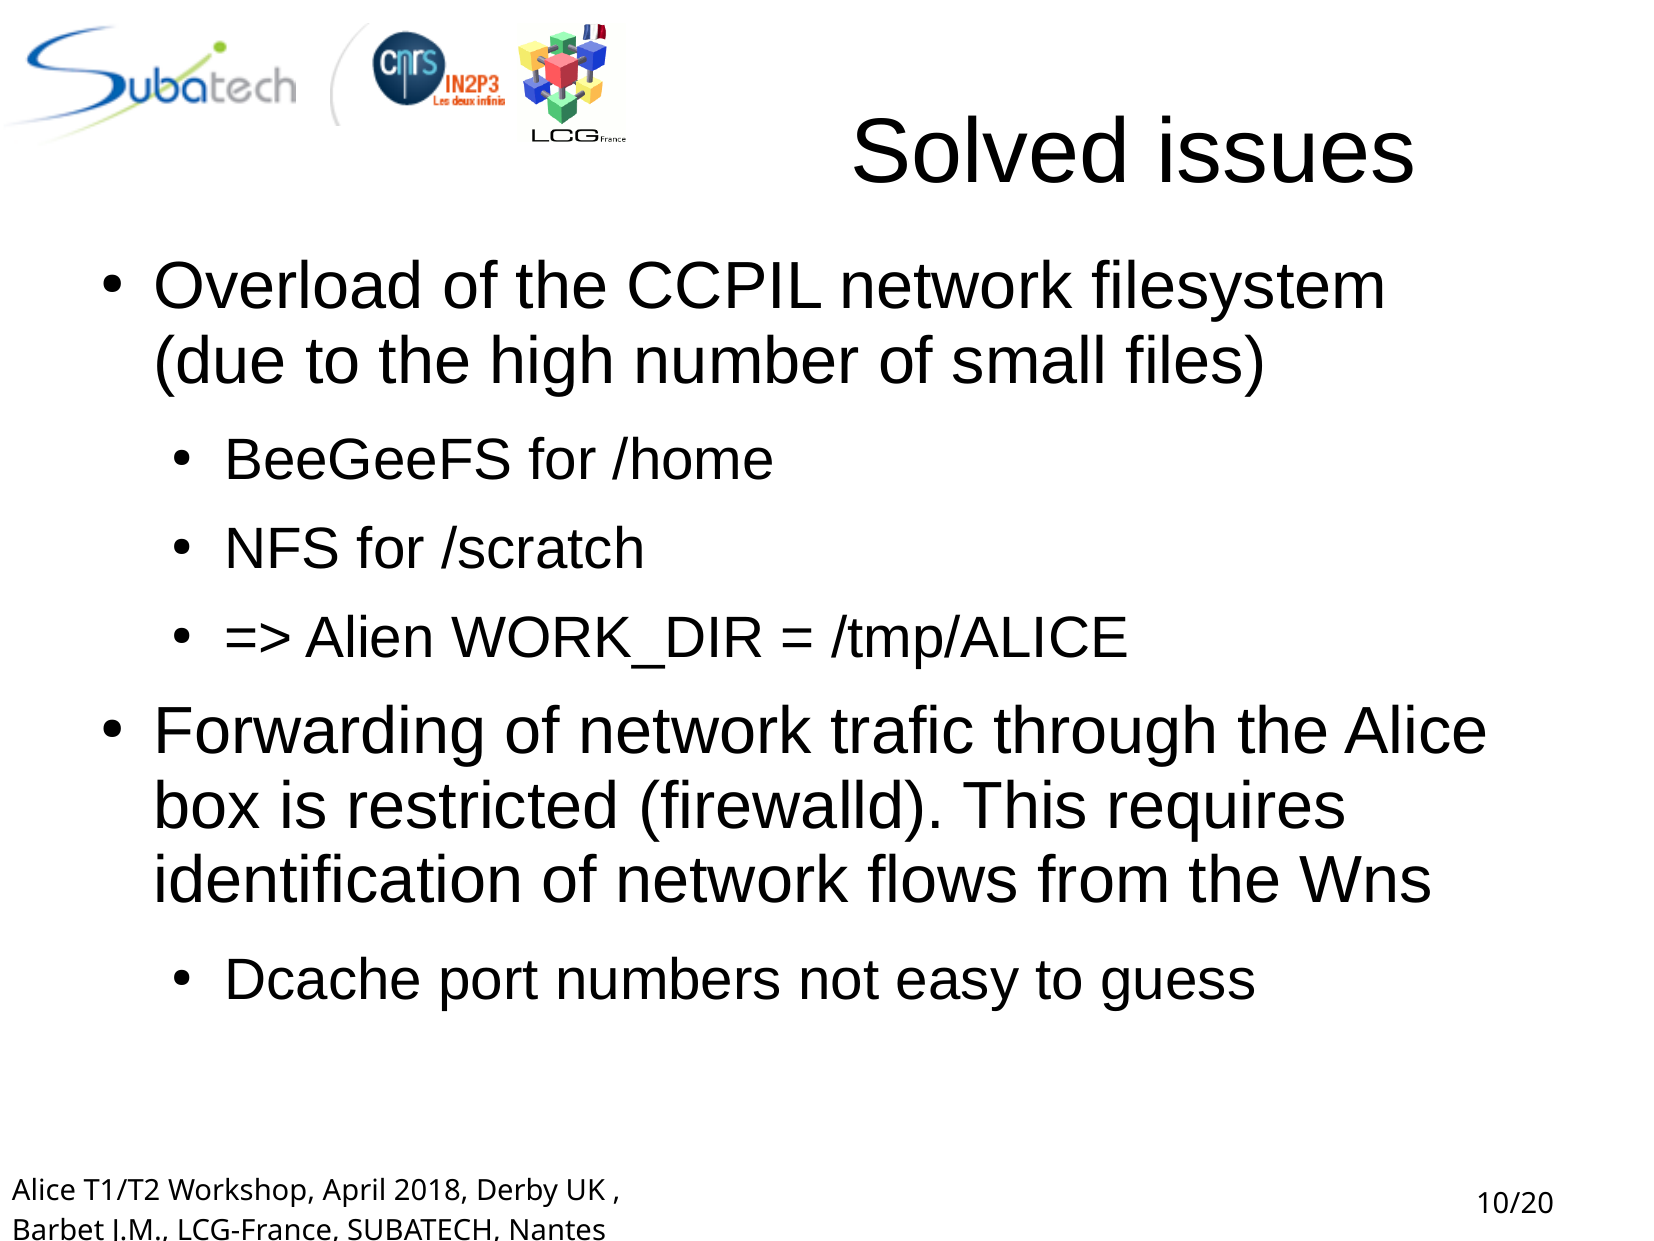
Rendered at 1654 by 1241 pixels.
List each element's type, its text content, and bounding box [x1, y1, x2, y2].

list Overload of the CCPIL network filesystem (due to the high number of small files) BeeGeeFS for /home NFS for /scratch => Alien WORK_DIR = /tmp/ALICE Forwarding of network trafic through the Alice box is restricted (firewalld). This requires identification of network flows from the Wns Dcache port numbers not easy to guess [82, 248, 1571, 1012]
title Solved issues [625, 47, 1642, 255]
picture [330, 23, 505, 126]
picture [517, 23, 626, 142]
picture [3, 10, 296, 150]
